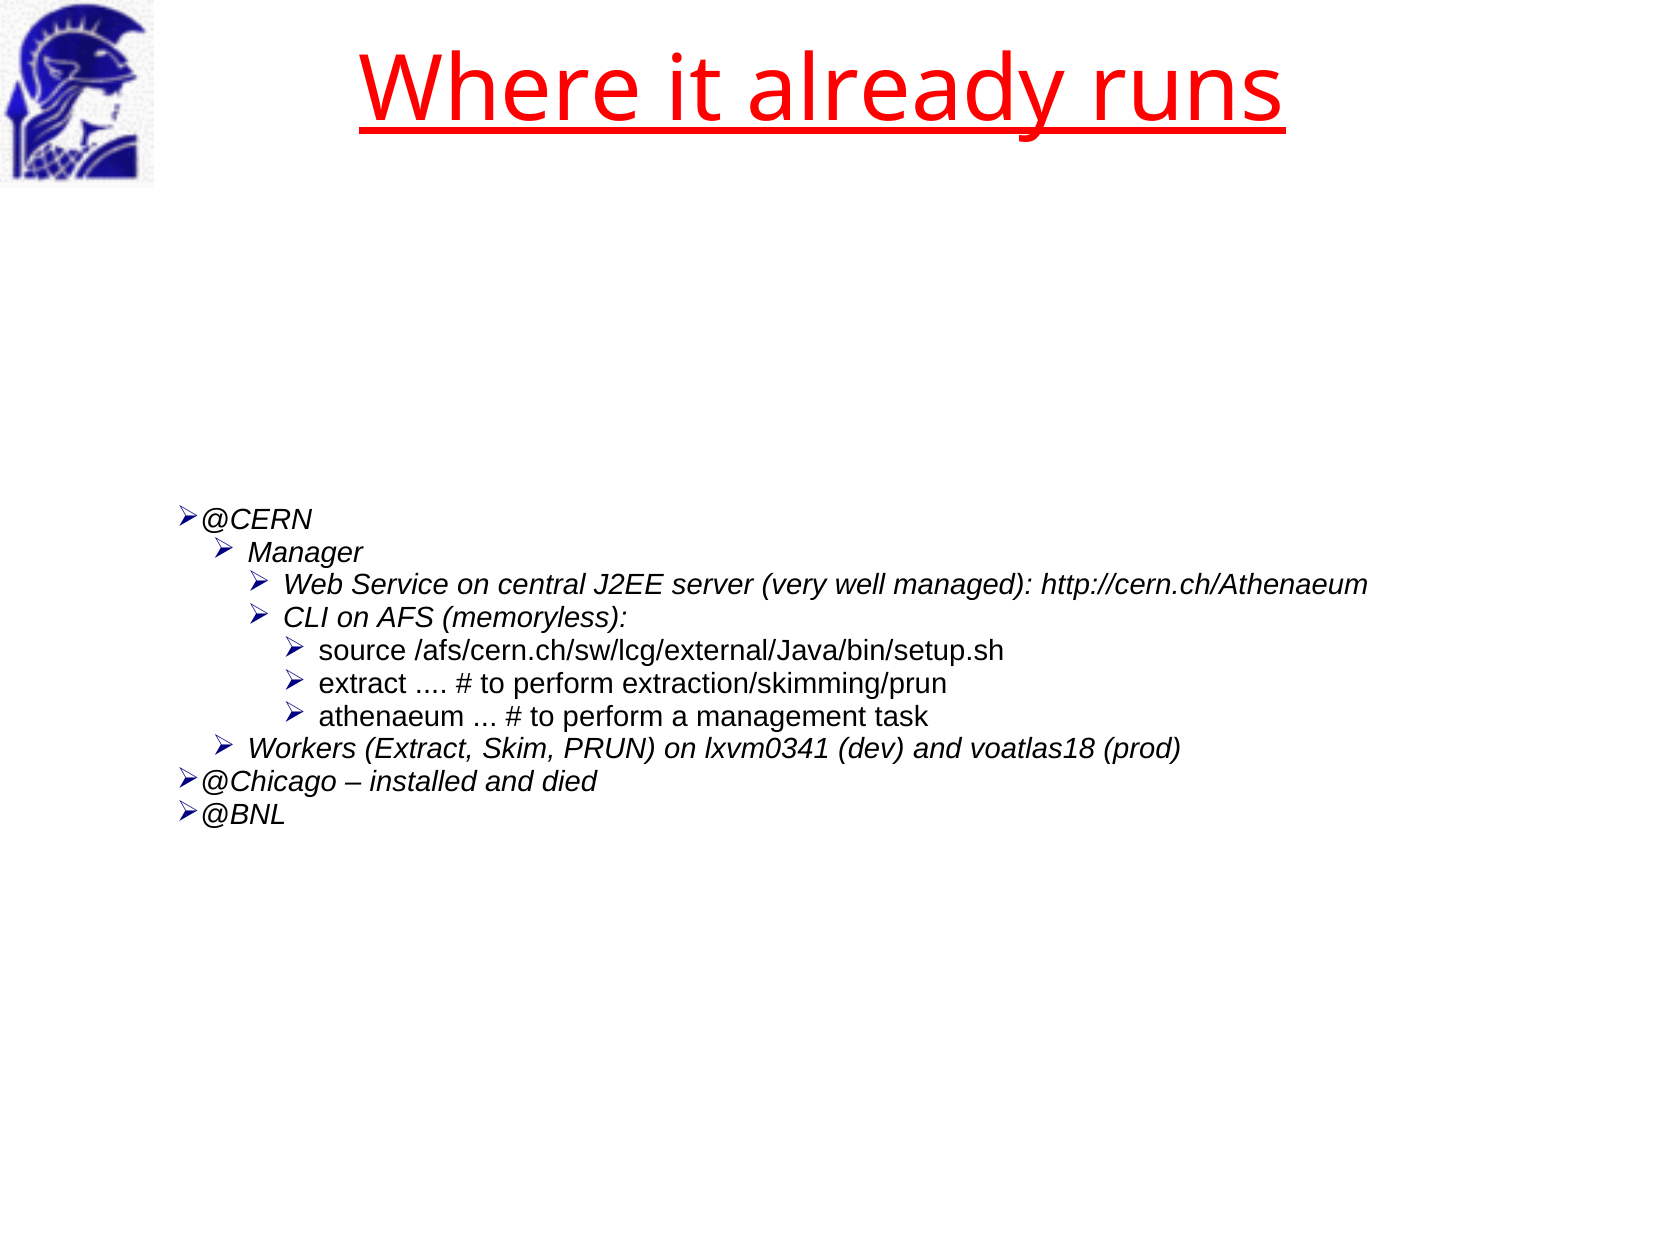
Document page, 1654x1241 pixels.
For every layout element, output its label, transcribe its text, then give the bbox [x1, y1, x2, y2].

text_box @CERN Manager Web Service on central J2EE server (very well managed): http://cern.ch/Athenaeum CLI on AFS (memoryless): source /afs/cern.ch/sw/lcg/external/Java/bin/setup.sh extract .... # to perform extraction/skimming/prun athenaeum ... # to perform a management task Workers (Extract, Skim, PRUN) on lxvm0341 (dev) and voatlas18 (prod) @Chicago – installed and died @BNL [162, 495, 1562, 838]
title Where it already runs [78, 0, 1567, 189]
picture [0, 0, 154, 188]
